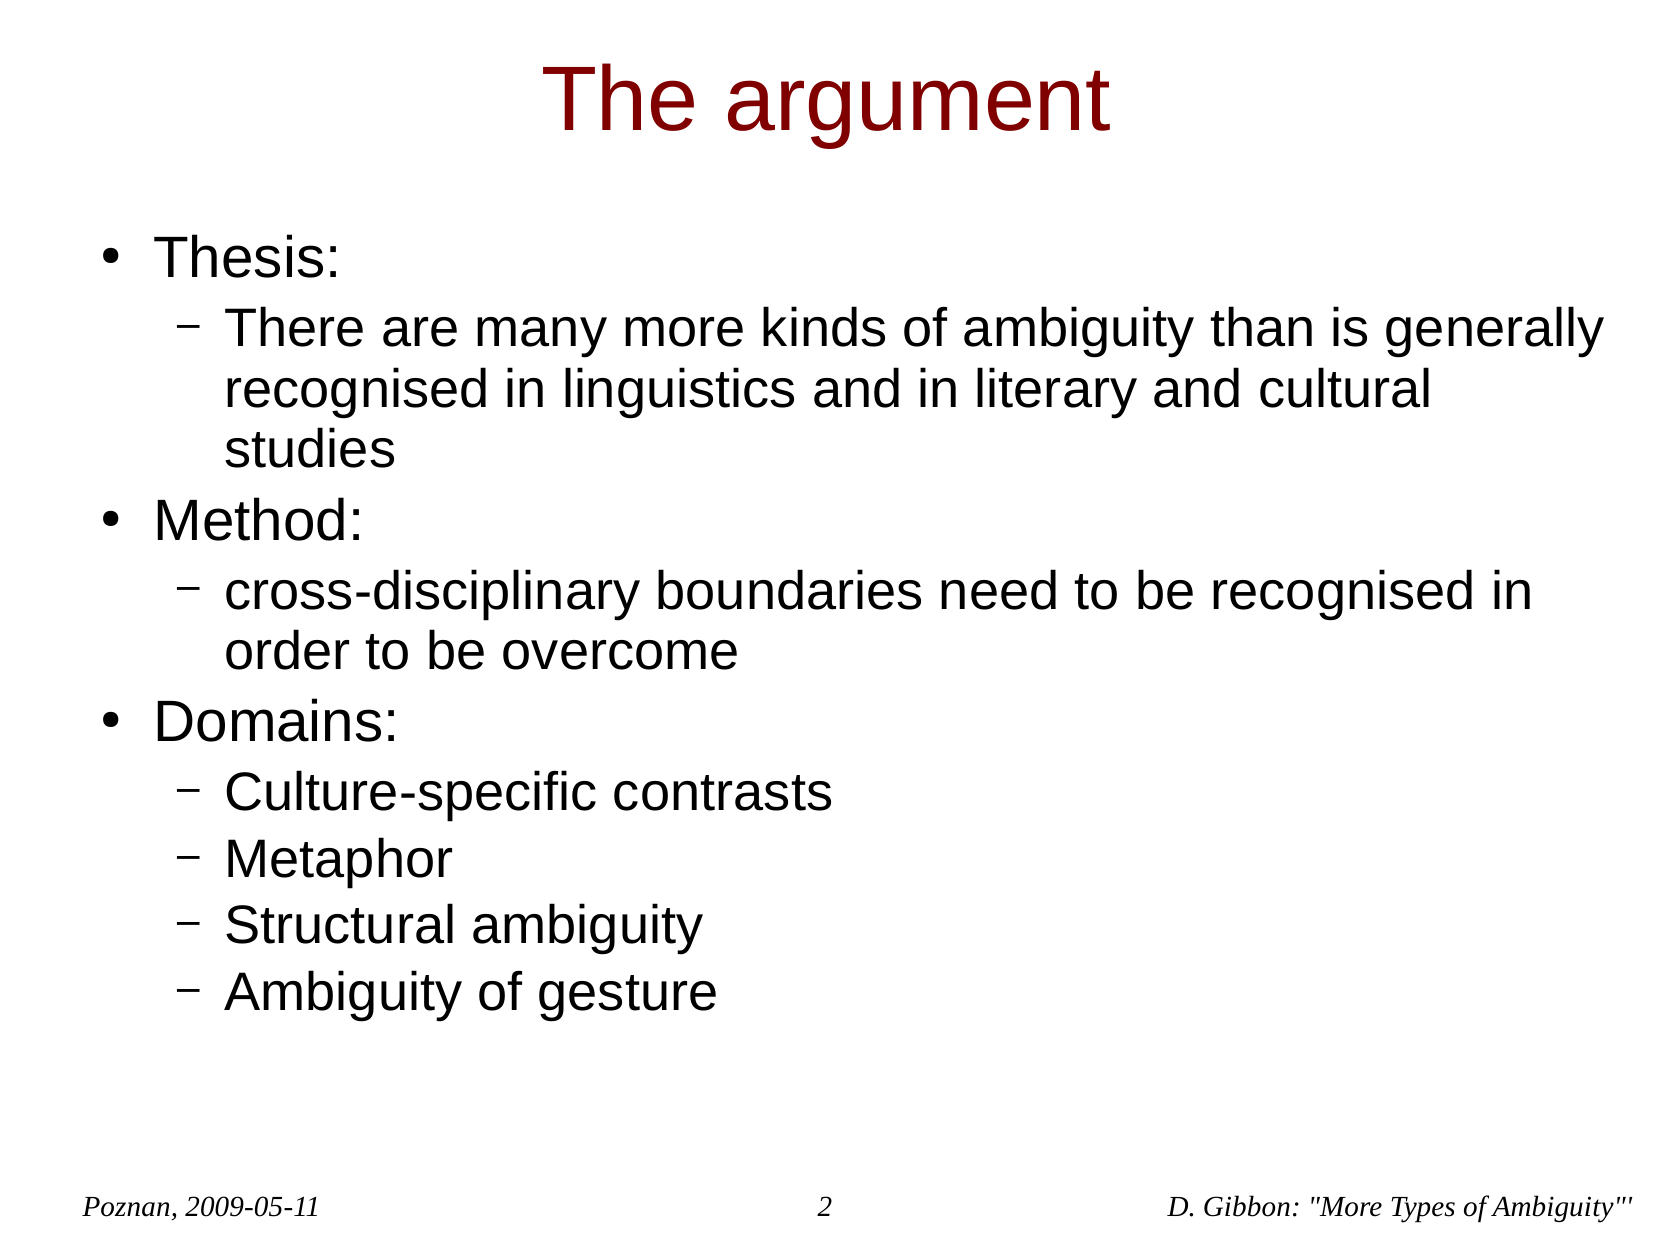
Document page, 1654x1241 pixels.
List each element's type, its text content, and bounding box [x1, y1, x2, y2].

list Thesis: There are many more kinds of ambiguity than is generally recognised in linguistics and in literary and cultural studies Method: cross-disciplinary boundaries need to be recognised in order to be overcome Domains: Culture-specific contrasts Metaphor Structural ambiguity Ambiguity of gesture [82, 225, 1612, 1163]
title The argument [0, 23, 1653, 174]
